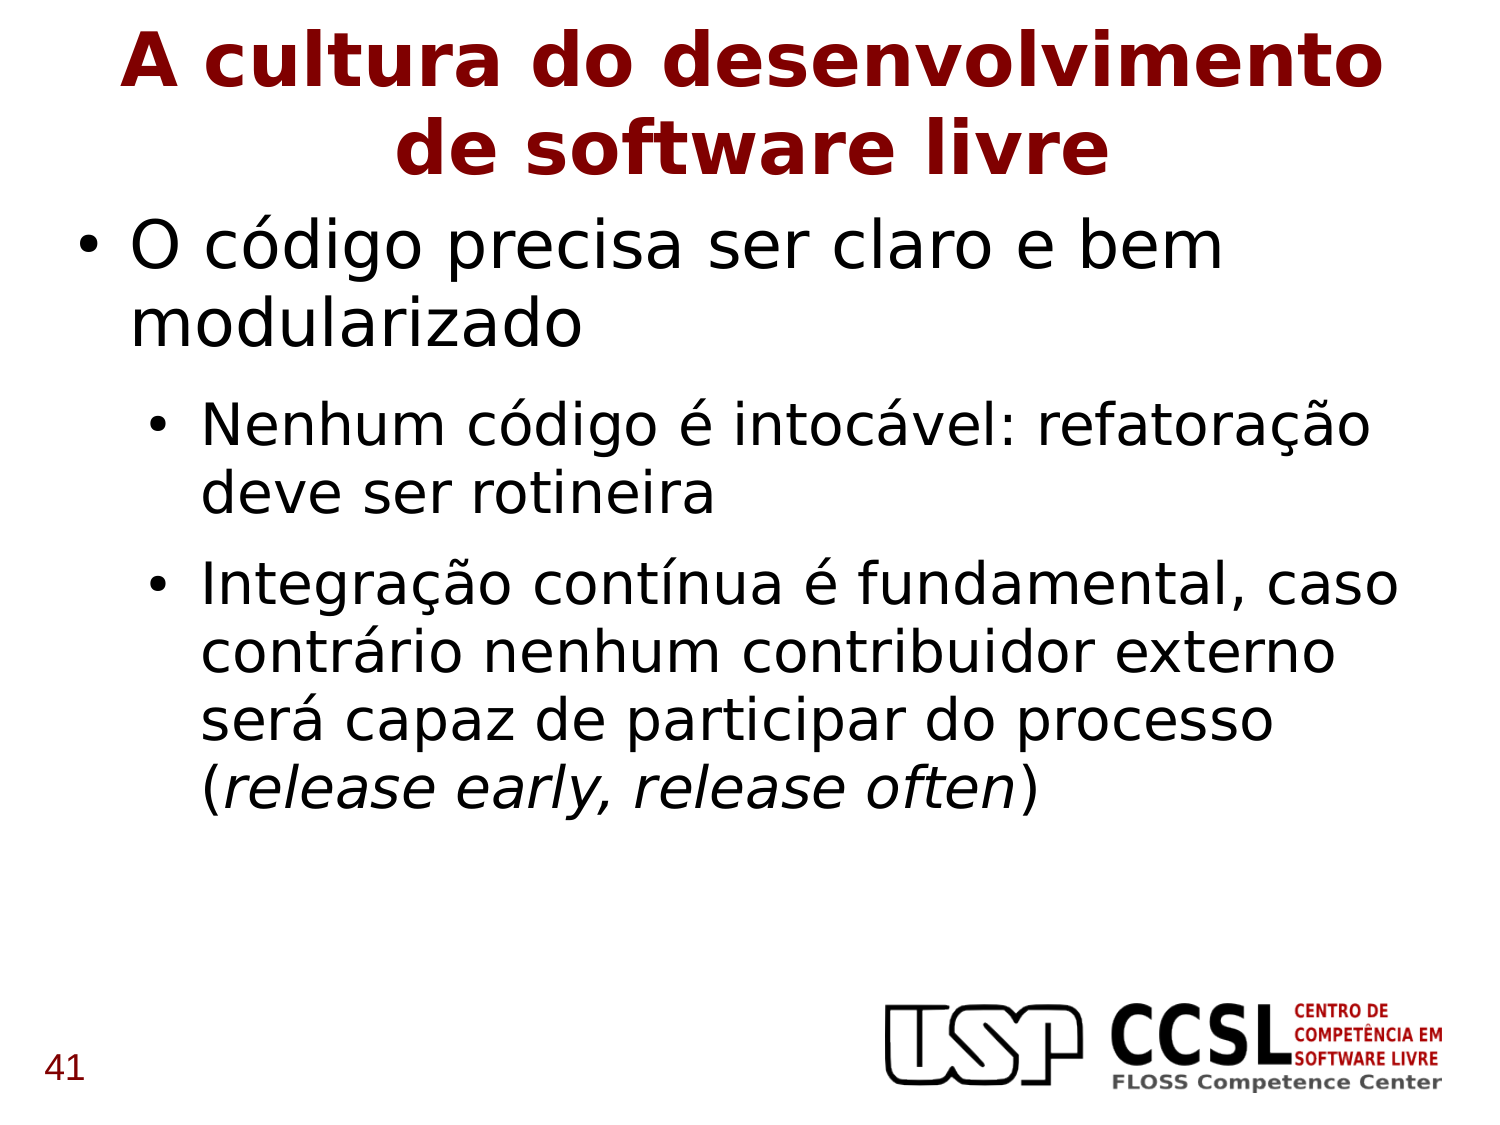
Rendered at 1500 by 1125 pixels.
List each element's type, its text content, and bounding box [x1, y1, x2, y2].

picture [885, 1003, 1442, 1093]
title A cultura do desenvolvimento de software livre [59, 17, 1447, 192]
list O código precisa ser claro e bem modularizado Nenhum código é intocável: refatoração deve ser rotineira Integração contínua é fundamental, caso contrário nenhum contribuidor externo será capaz de participar do processo (release early, release often) [59, 206, 1447, 950]
